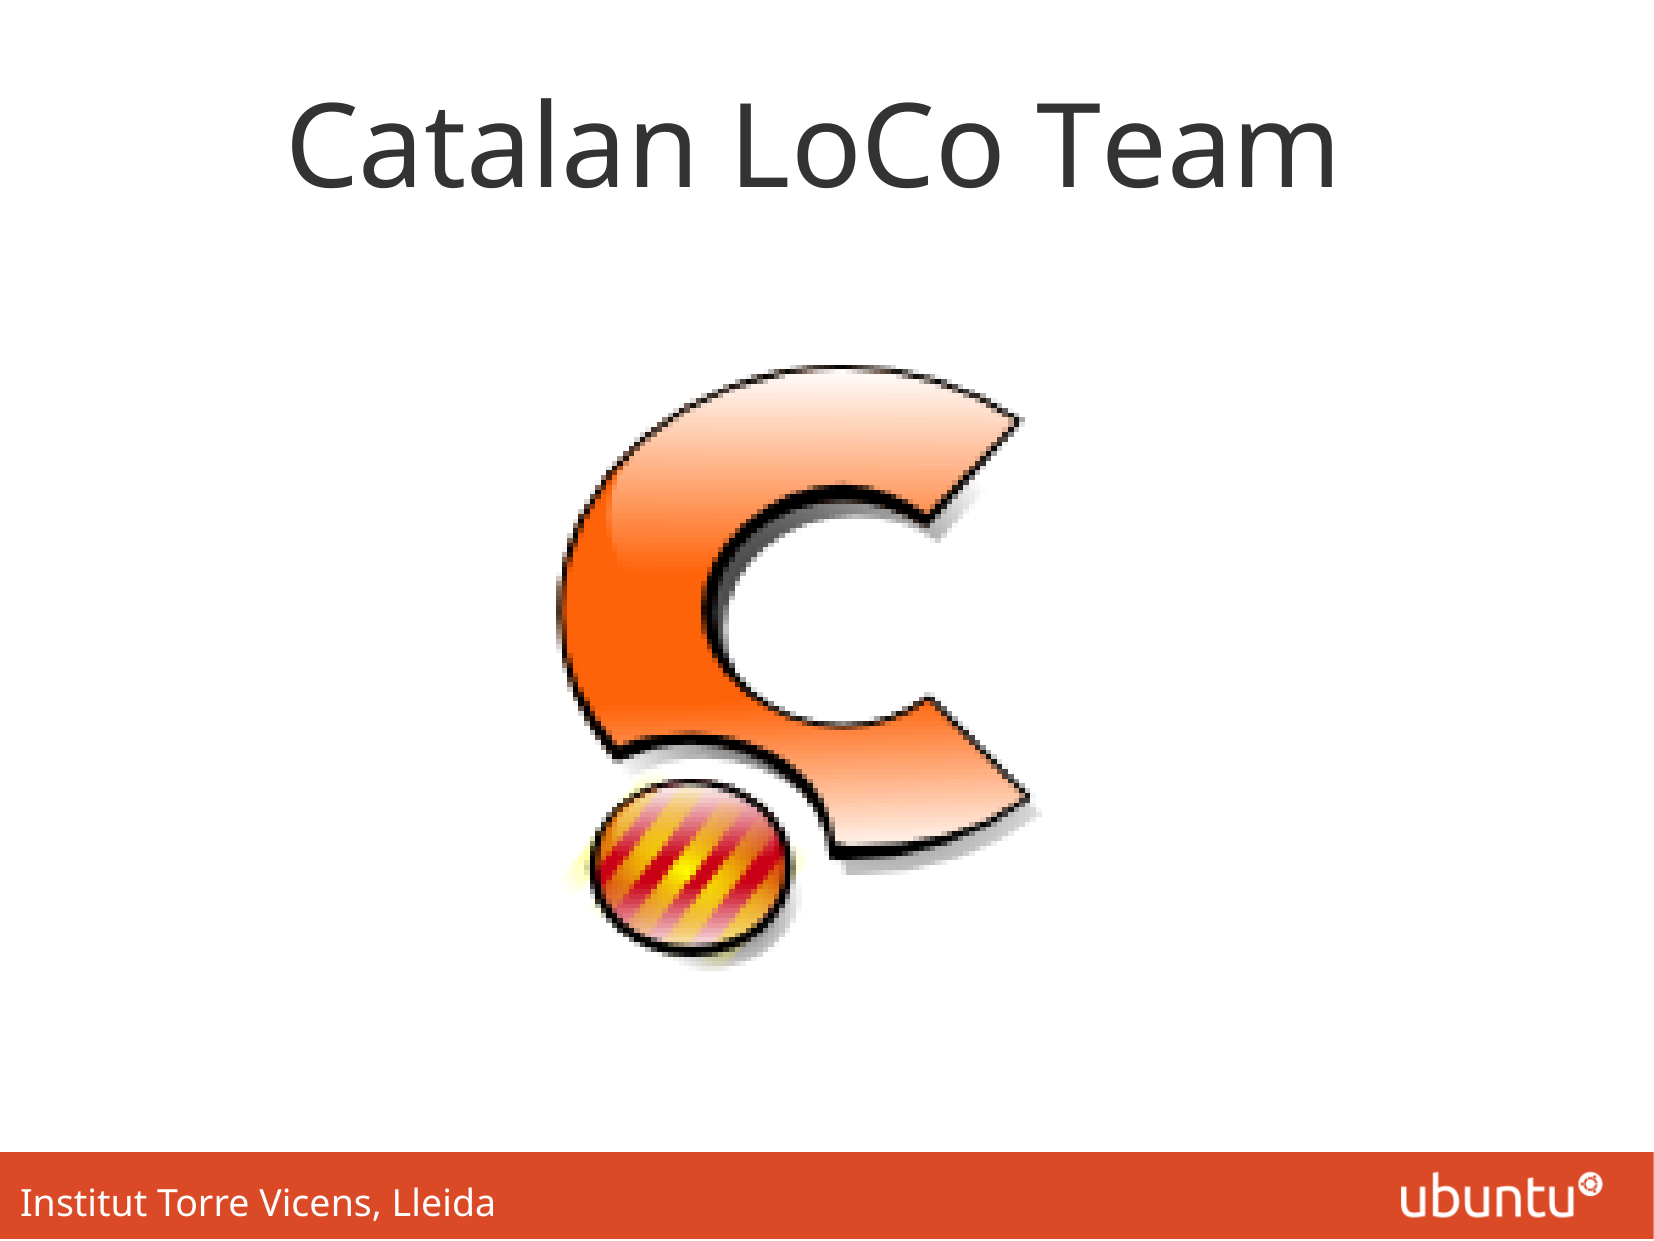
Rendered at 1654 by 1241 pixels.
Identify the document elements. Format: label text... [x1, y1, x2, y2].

picture [0, 1152, 1654, 1239]
title Catalan LoCo Team [0, 29, 1510, 271]
text_box Institut Torre Vicens, Lleida 17/05/2014 [5, 1169, 733, 1227]
picture [551, 365, 1042, 986]
